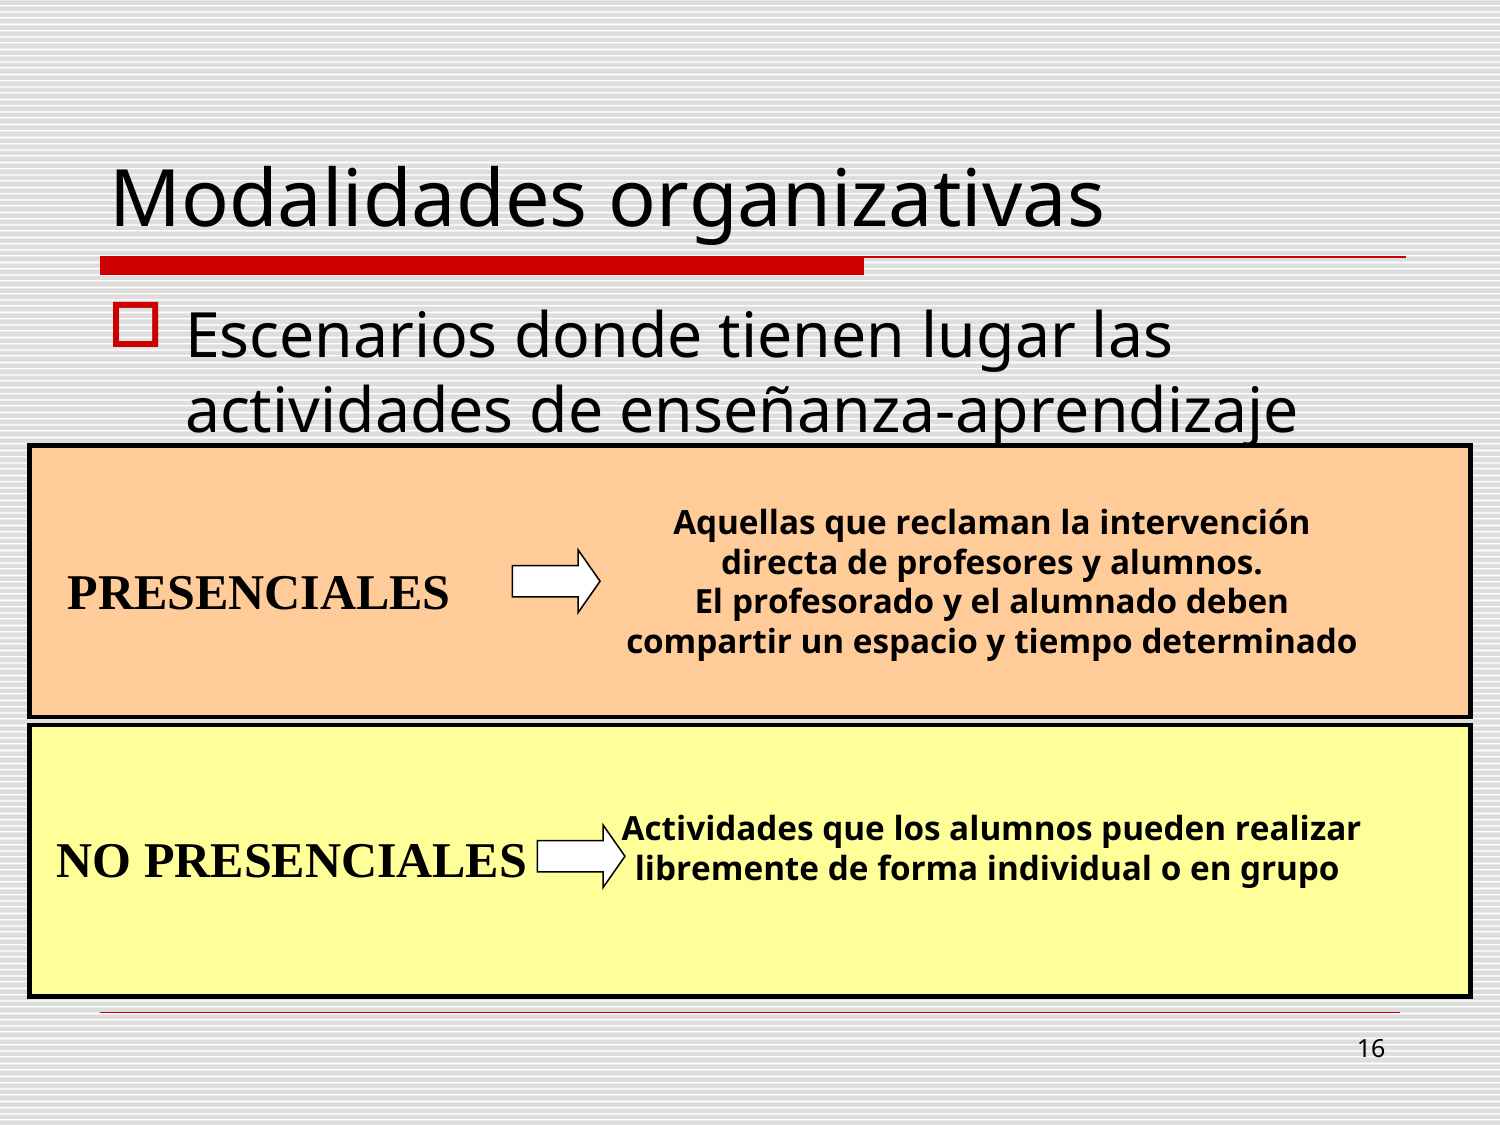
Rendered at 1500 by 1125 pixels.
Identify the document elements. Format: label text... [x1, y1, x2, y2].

text_box <número> [1074, 1024, 1401, 1103]
picture [0, 0, 1500, 1125]
text_box PRESENCIALES [53, 551, 468, 628]
text_box Actividades que los alumnos pueden realizar libremente de forma individual o en grupo [596, 799, 1388, 895]
title Modalidades organizativas [94, 49, 1407, 250]
list Escenarios donde tienen lugar las actividades de enseñanza-aprendizaje [92, 718, 1406, 724]
text_box [29, 445, 1471, 718]
text_box Aquellas que reclaman la intervención directa de profesores y alumnos. El profesorado y el alumnado deben compartir un espacio y tiempo determinado [608, 493, 1377, 669]
text_box NO PRESENCIALES [42, 819, 542, 895]
text_box [29, 724, 1471, 997]
list Escenarios donde tienen lugar las actividades de enseñanza-aprendizaje [92, 287, 1406, 445]
